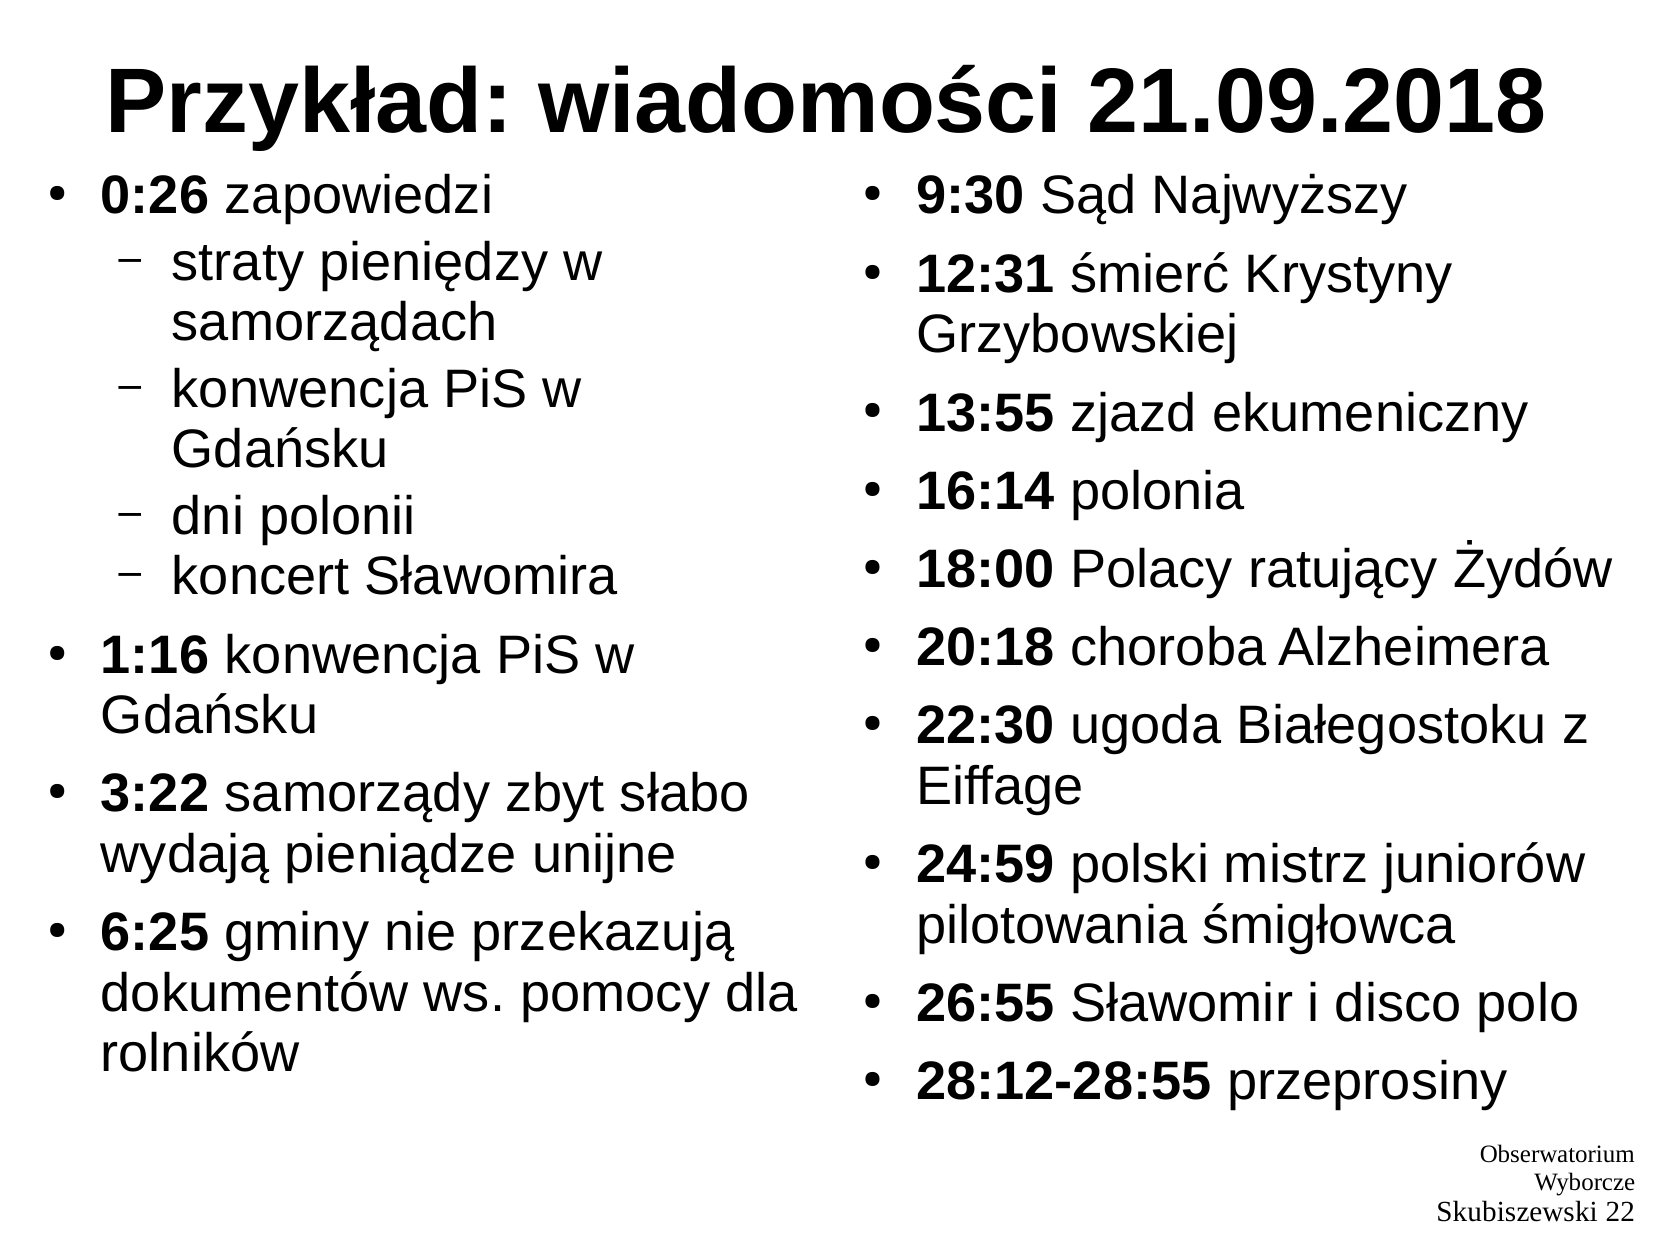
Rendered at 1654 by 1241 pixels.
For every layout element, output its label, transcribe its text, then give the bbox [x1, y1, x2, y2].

list 9:30 Sąd Najwyższy 12:31 śmierć Krystyny Grzybowskiej 13:55 zjazd ekumeniczny 16:14 polonia 18:00 Polacy ratujący Żydów 20:18 choroba Alzheimera 22:30 ugoda Białegostoku z Eiffage 24:59 polski mistrz juniorów pilotowania śmigłowca 26:55 Sławomir i disco polo 28:12-28:55 przeprosiny [845, 164, 1636, 1215]
title Przykład: wiadomości 21.09.2018 [82, 49, 1571, 257]
list 0:26 zapowiedzi straty pieniędzy w samorządach konwencja PiS w Gdańsku dni polonii koncert Sławomira 1:16 konwencja PiS w Gdańsku 3:22 samorządy zbyt słabo wydają pieniądze unijne 6:25 gminy nie przekazują dokumentów ws. pomocy dla rolników [30, 164, 809, 1241]
